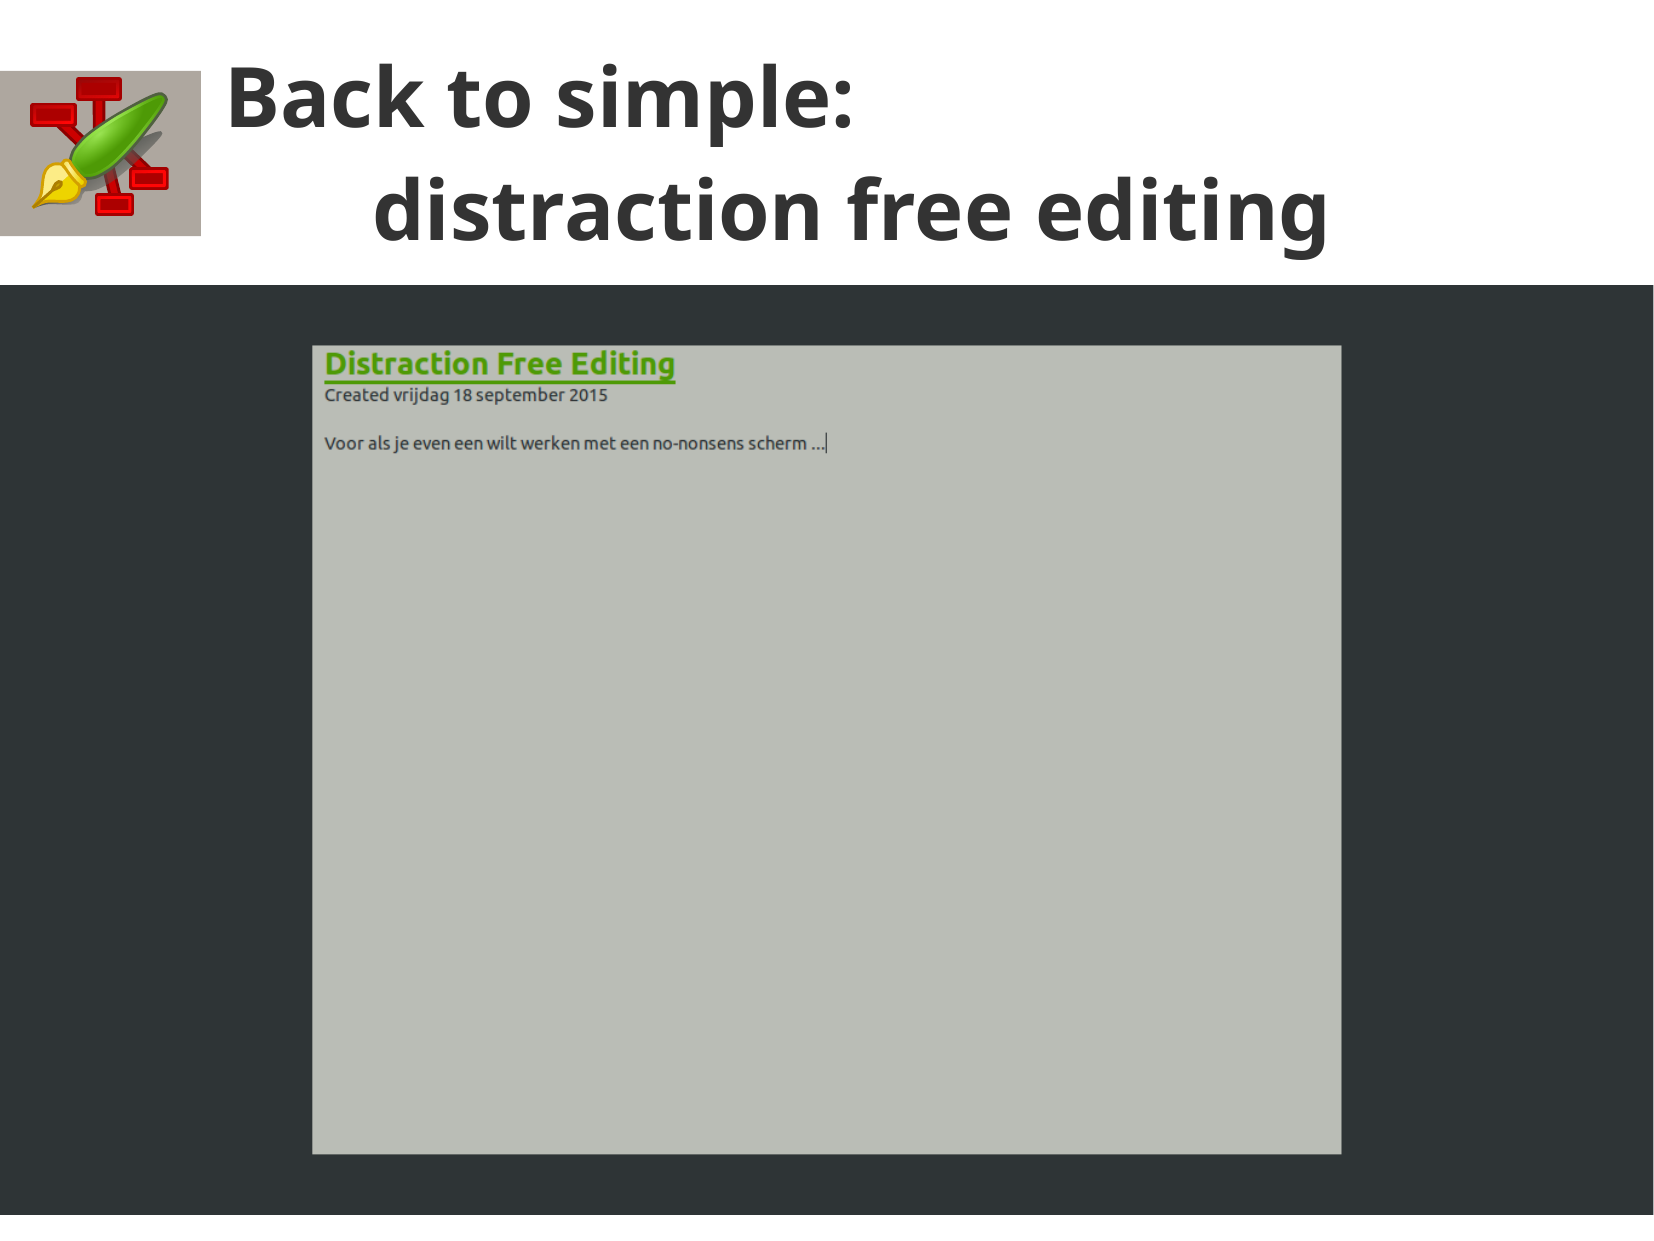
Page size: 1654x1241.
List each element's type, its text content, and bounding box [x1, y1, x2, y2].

title Back to simple: distraction free editing [224, 47, 1571, 257]
picture [0, 285, 1654, 1216]
